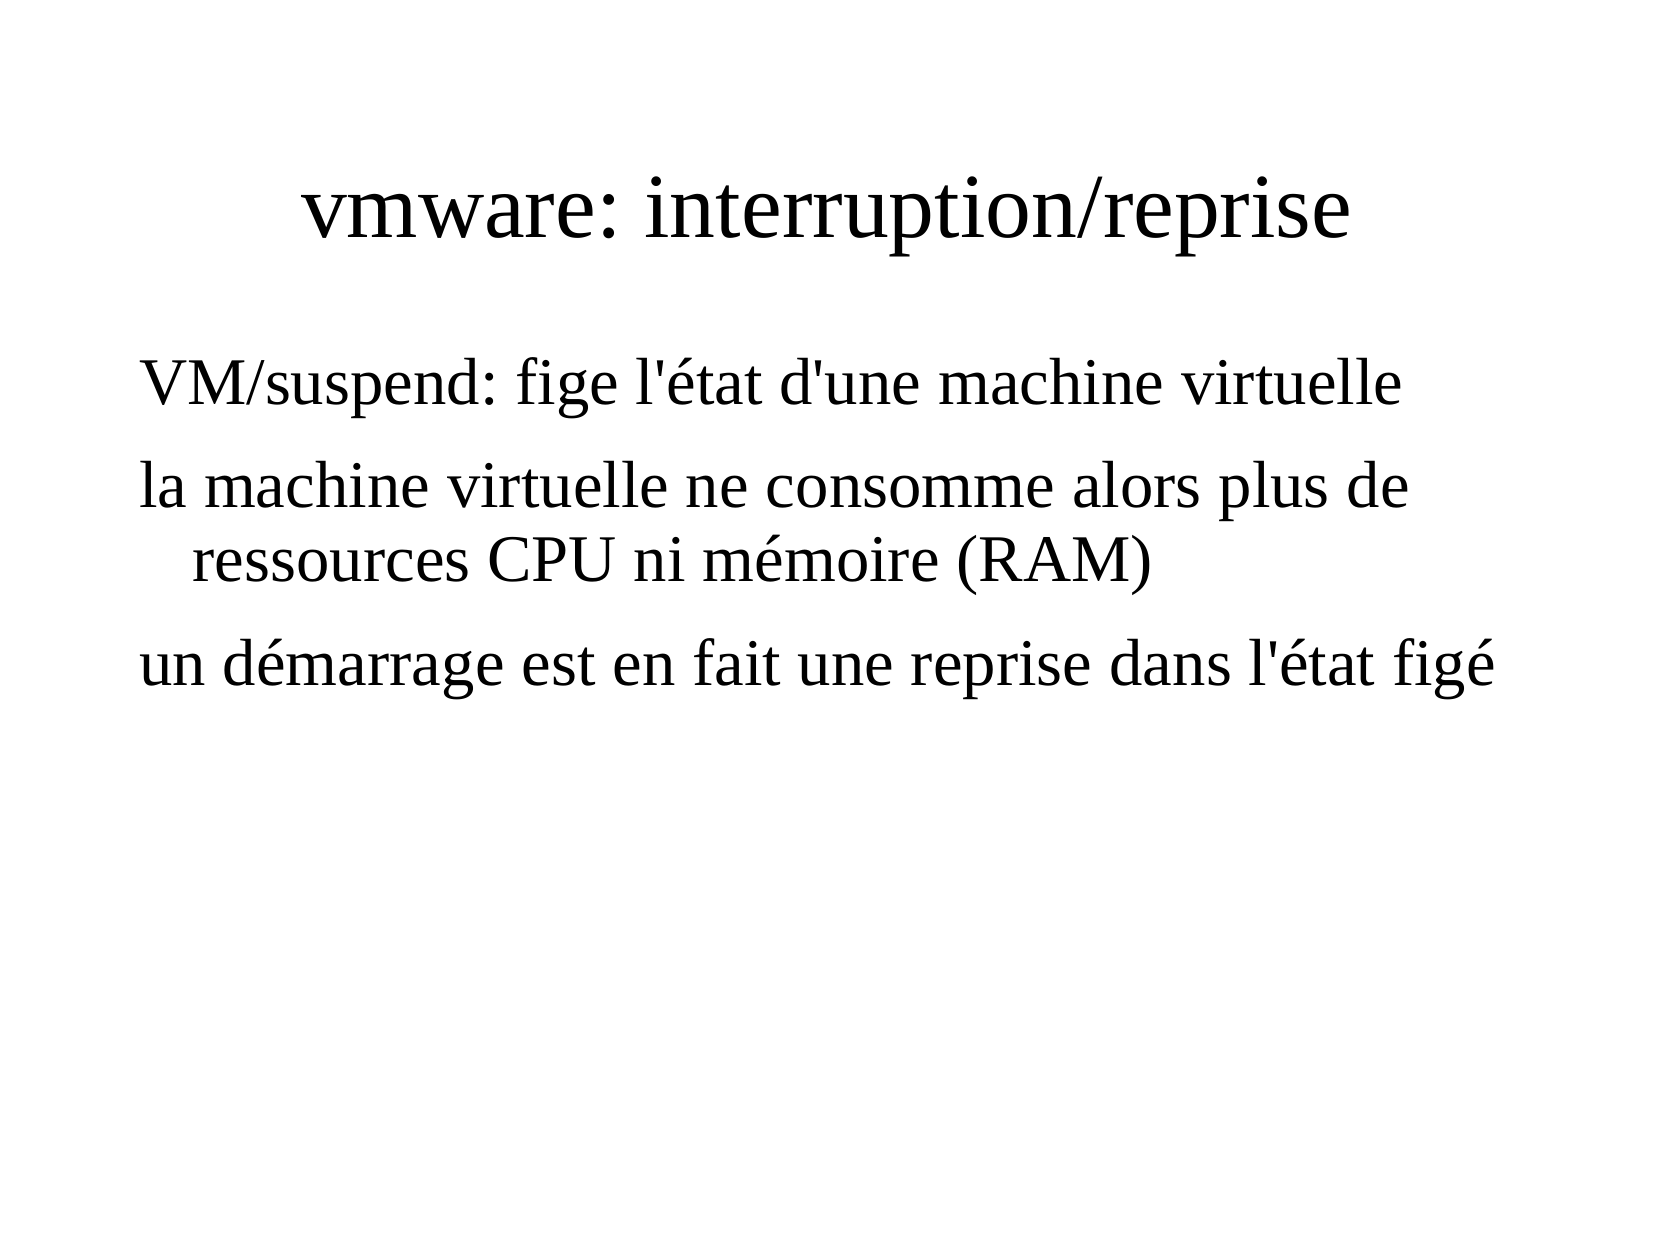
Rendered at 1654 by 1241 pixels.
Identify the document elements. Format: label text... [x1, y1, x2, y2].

list VM/suspend: fige l'état d'une machine virtuelle la machine virtuelle ne consomme alors plus de ressources CPU ni mémoire (RAM) un démarrage est en fait une reprise dans l'état figé [121, 344, 1534, 1127]
title vmware: interruption/reprise [121, 102, 1534, 311]
